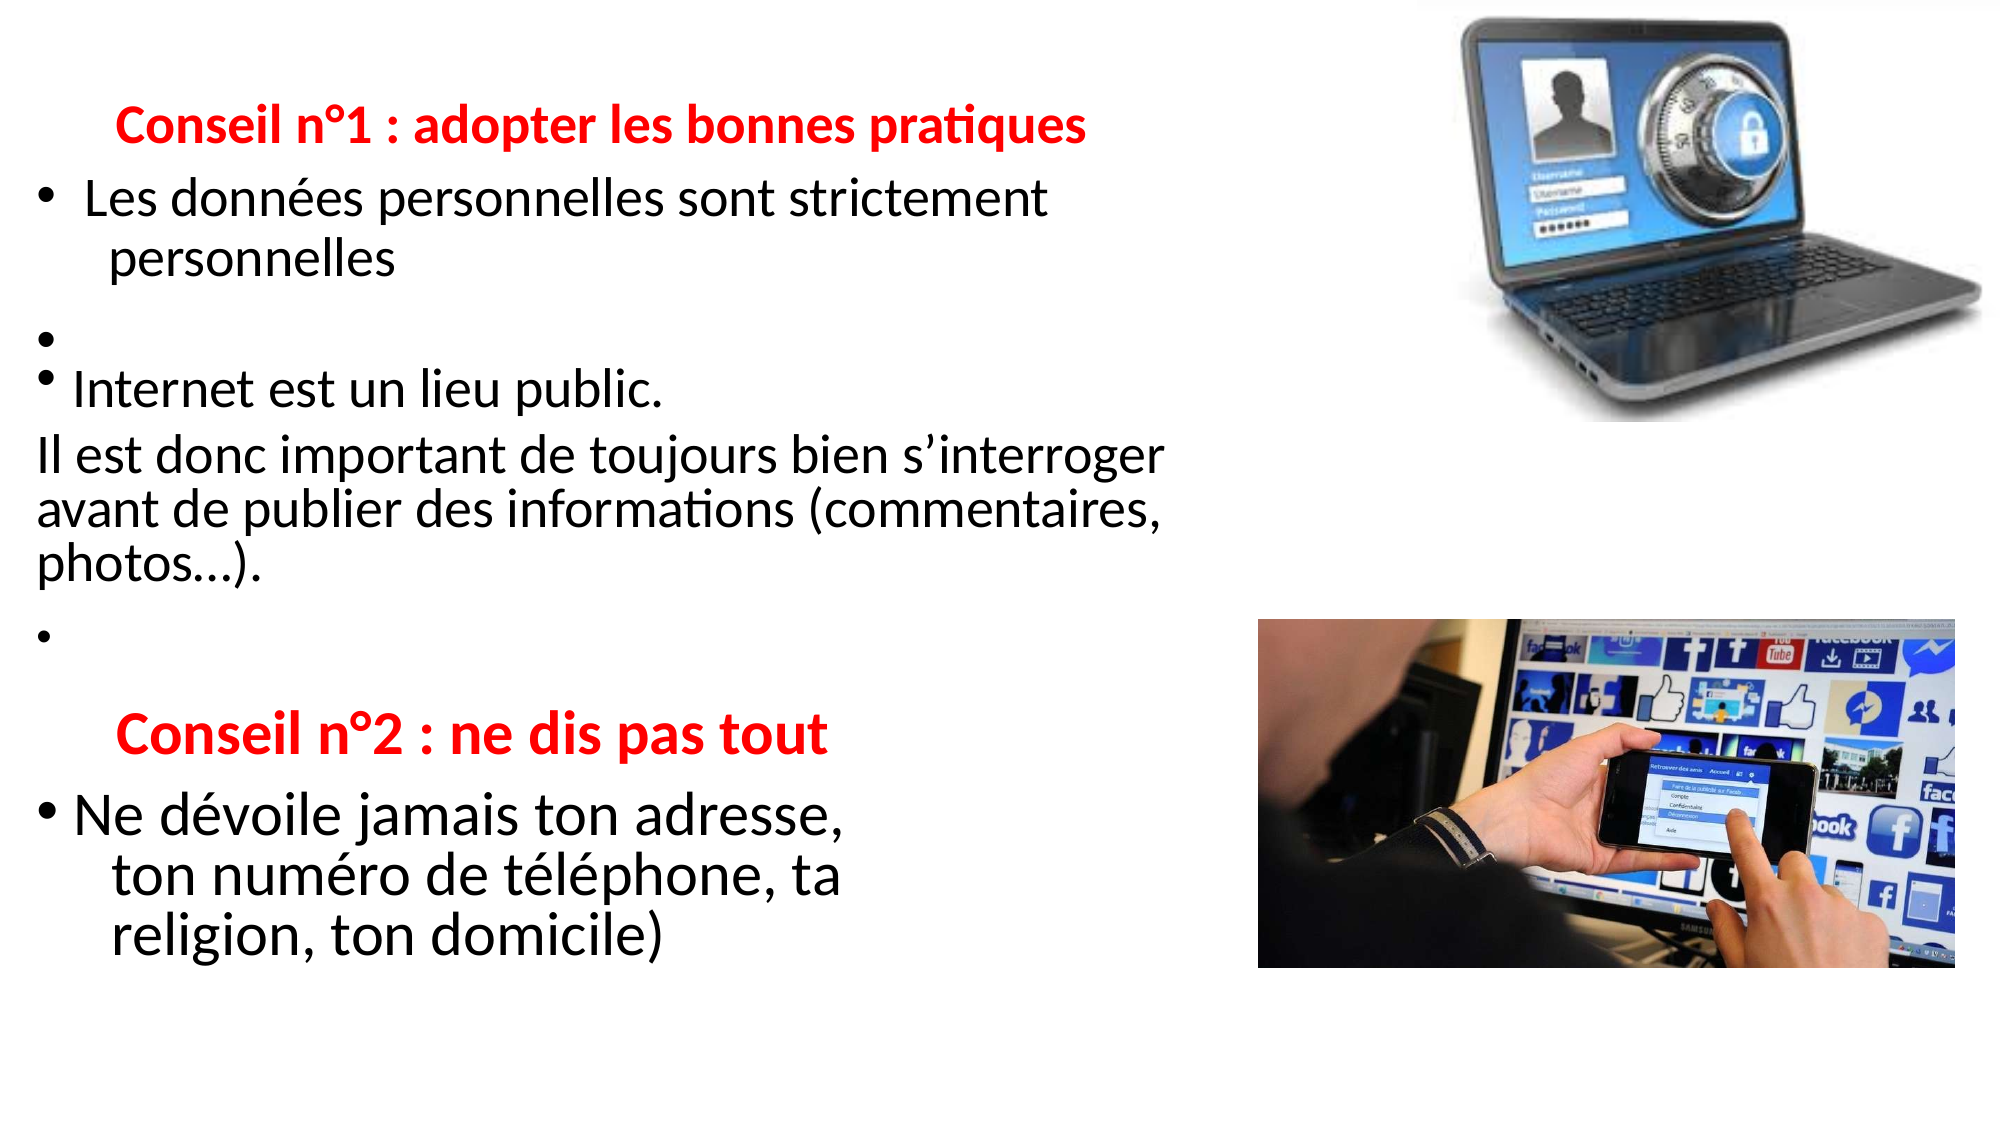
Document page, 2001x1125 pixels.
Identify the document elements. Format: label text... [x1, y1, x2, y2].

picture [1417, 0, 2000, 422]
list Conseil n°1 : adopter les bonnes pratiques Les données personnelles sont strictement personnelles Internet est un lieu public. Il est donc important de toujours bien s’interroger avant de publier des informations (commentaires, photos…). [21, 120, 1277, 603]
text_box Conseil n°2 : ne dis pas tout Ne dévoile jamais ton adresse, ton numéro de téléphone, ta religion, ton domicile) [21, 699, 927, 1072]
picture [1258, 619, 1955, 968]
